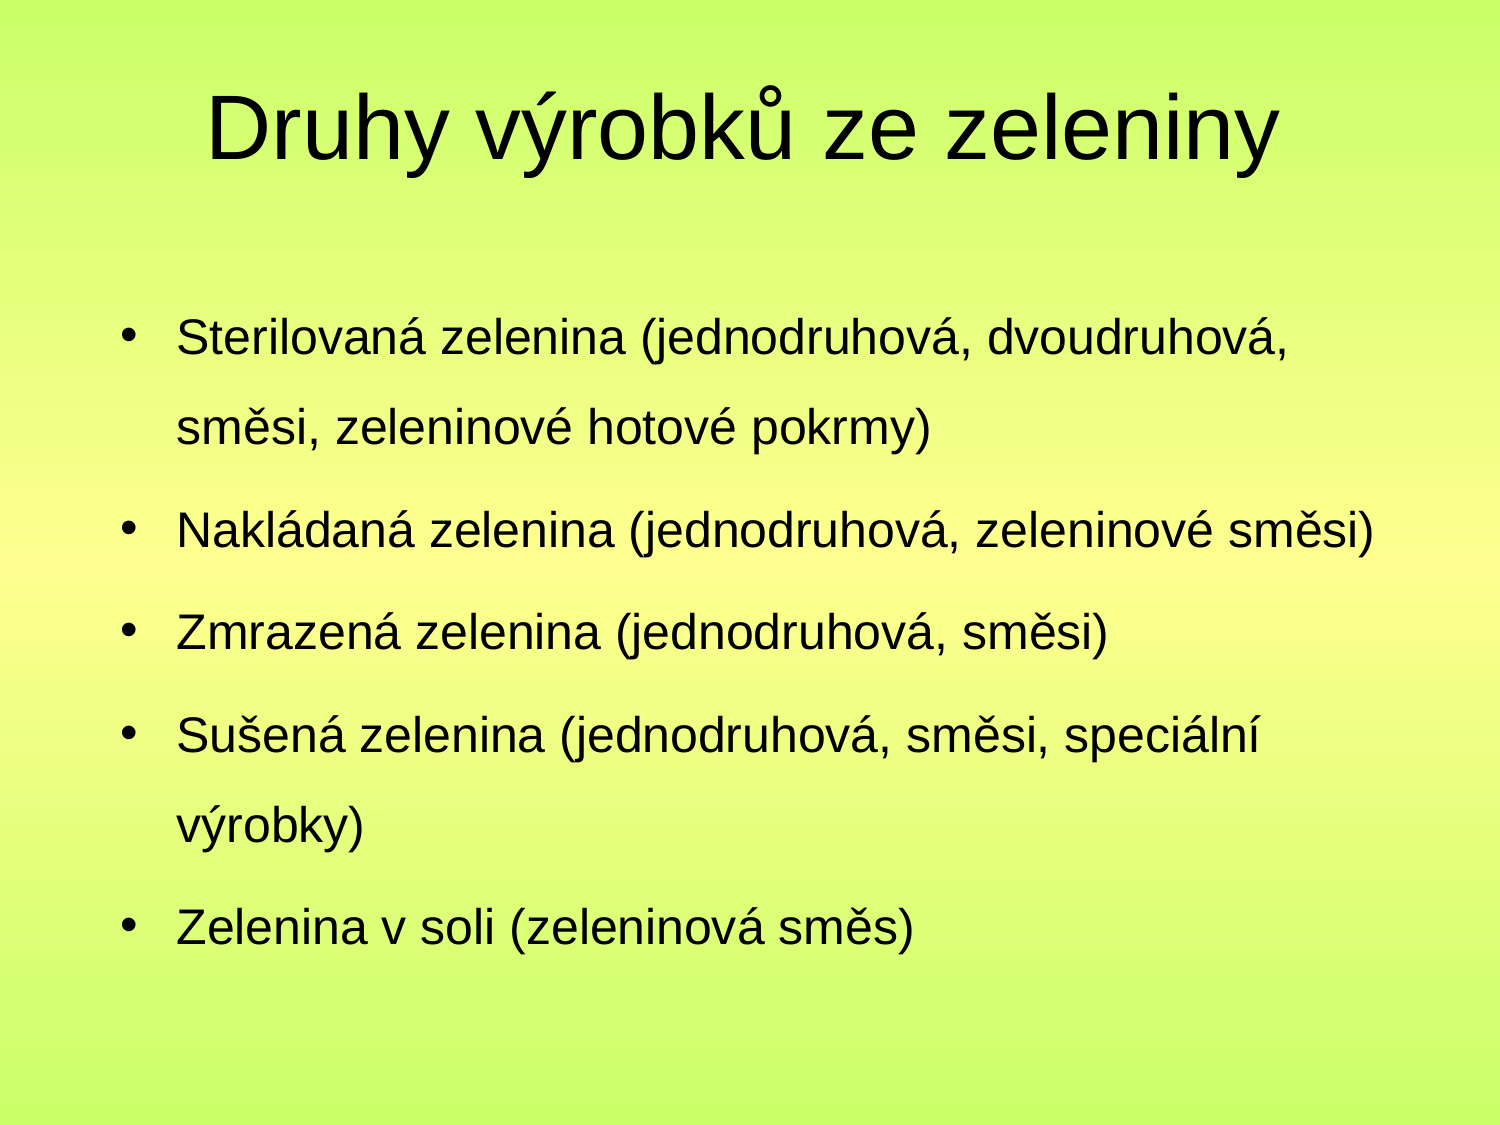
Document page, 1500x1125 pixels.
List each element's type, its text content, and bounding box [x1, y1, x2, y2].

list Sterilovaná zelenina (jednodruhová, dvoudruhová, směsi, zeleninové hotové pokrmy) Nakládaná zelenina (jednodruhová, zeleninové směsi) Zmrazená zelenina (jednodruhová, směsi) Sušená zelenina (jednodruhová, směsi, speciální výrobky) Zelenina v soli (zeleninová směs) [105, 267, 1395, 1125]
title Druhy výrobků ze zeleniny [70, 46, 1418, 200]
